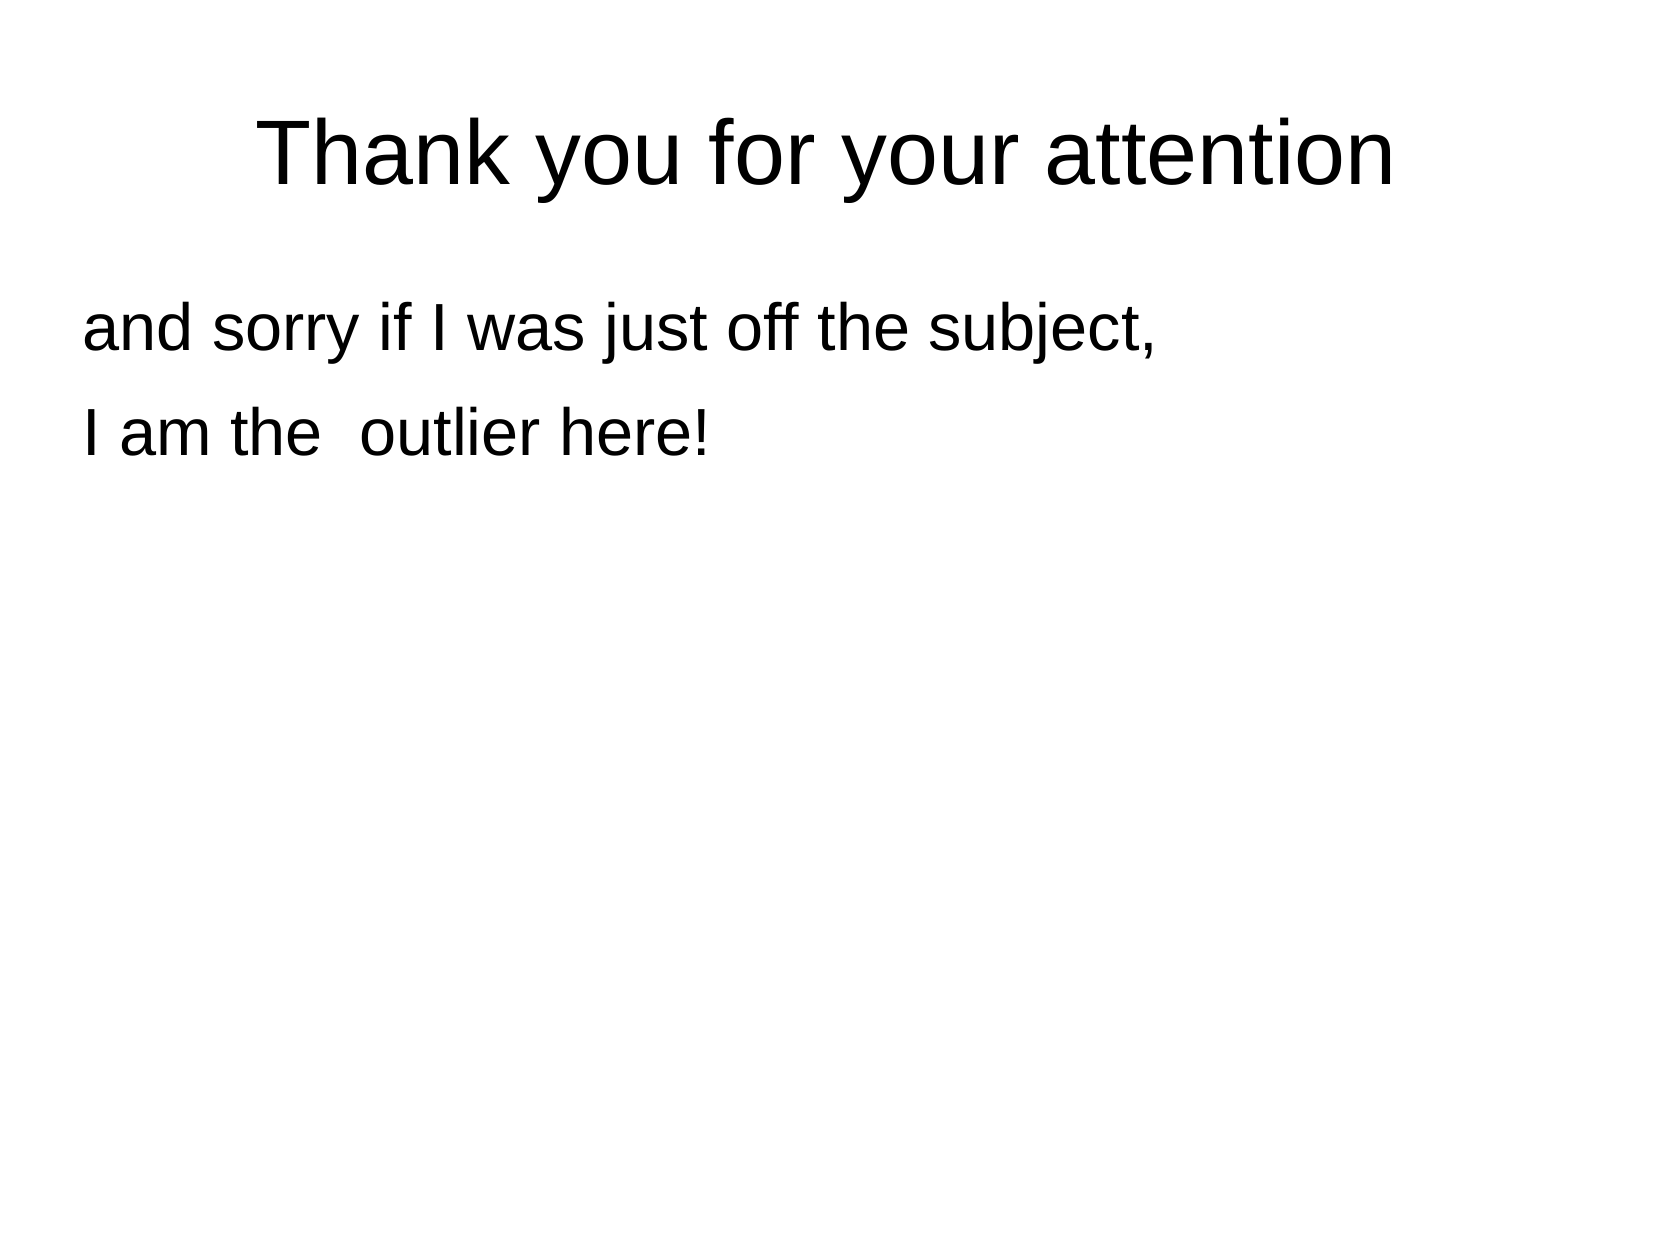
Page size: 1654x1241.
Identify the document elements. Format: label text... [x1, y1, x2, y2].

title Thank you for your attention [82, 49, 1571, 257]
list and sorry if I was just off the subject, I am the outlier here! [82, 290, 1571, 1109]
